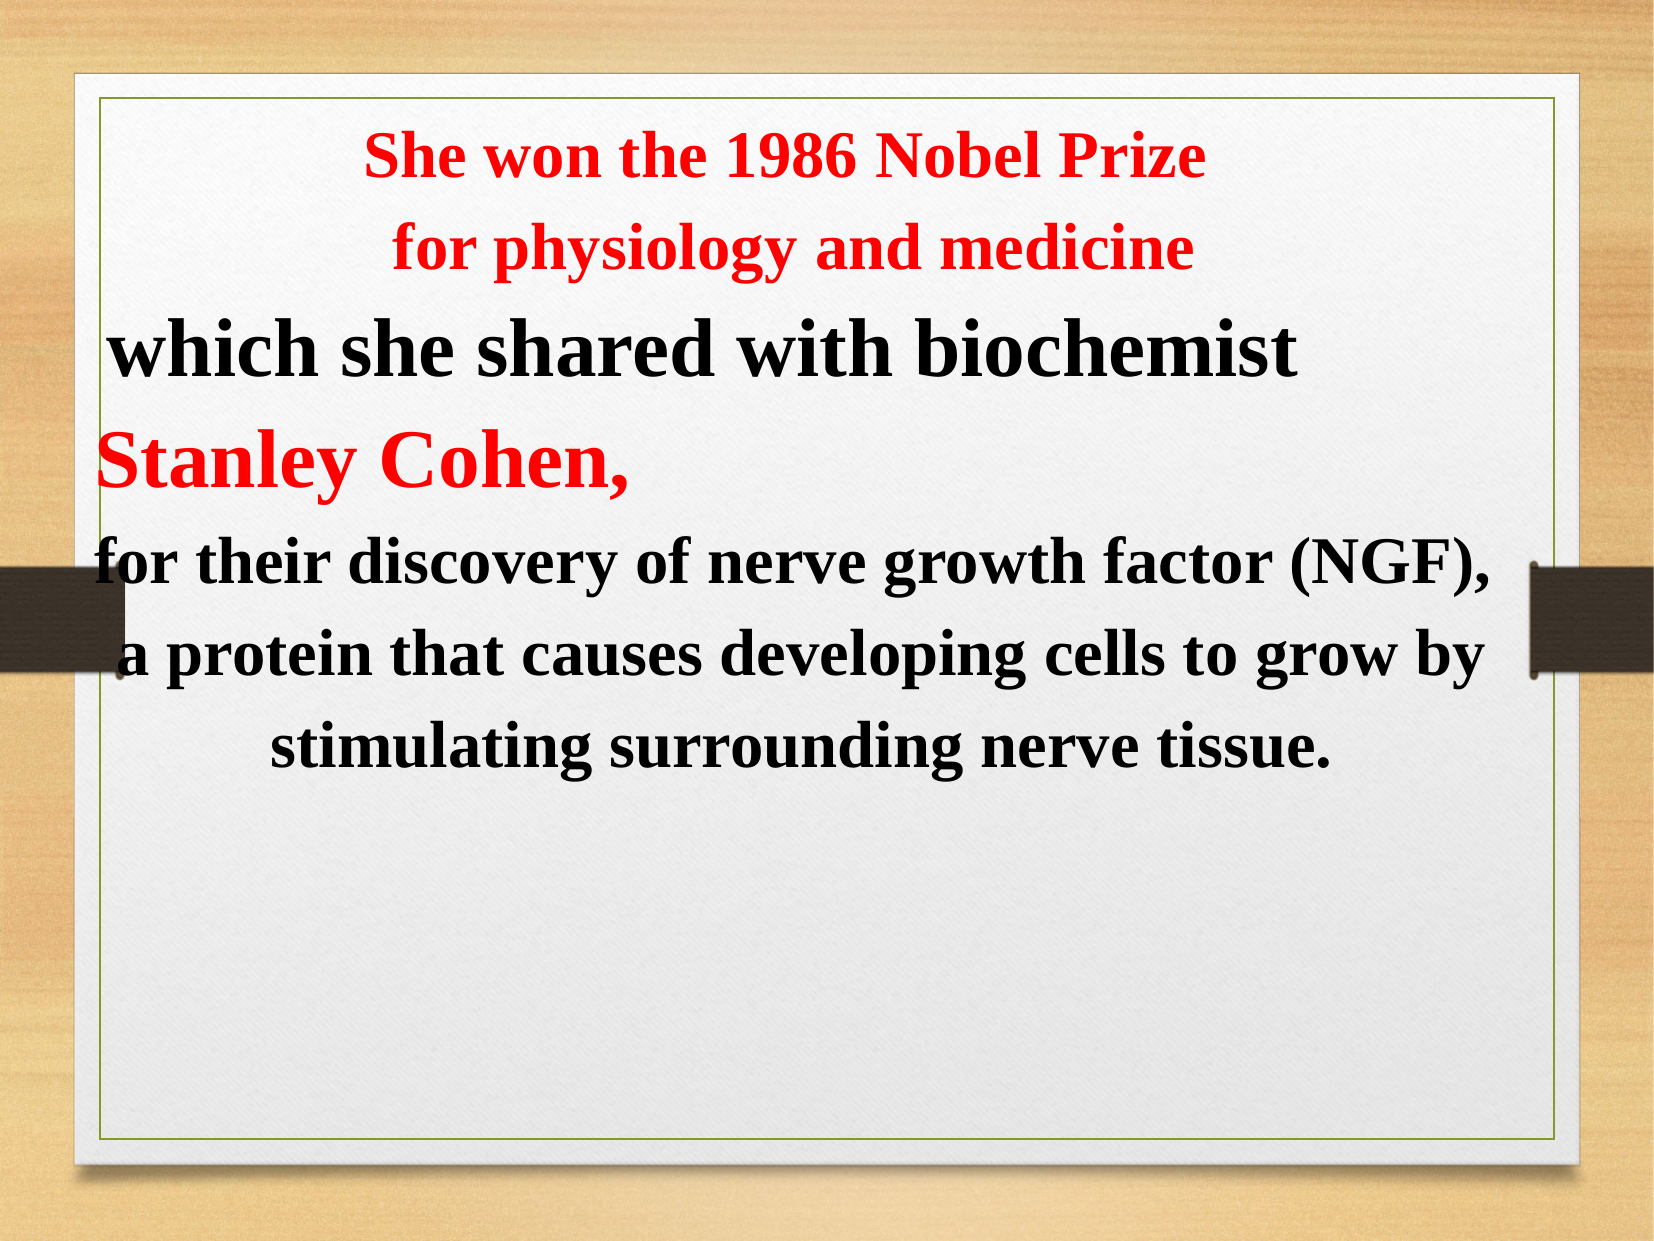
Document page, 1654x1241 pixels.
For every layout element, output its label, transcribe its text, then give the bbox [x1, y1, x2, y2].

text_box She won the 1986 Nobel Prize for physiology and medicine which she shared with biochemist Stanley Cohen, for their discovery of nerve growth factor (NGF), a protein that causes developing cells to grow by stimulating surrounding nerve tissue. [94, 117, 1560, 1111]
